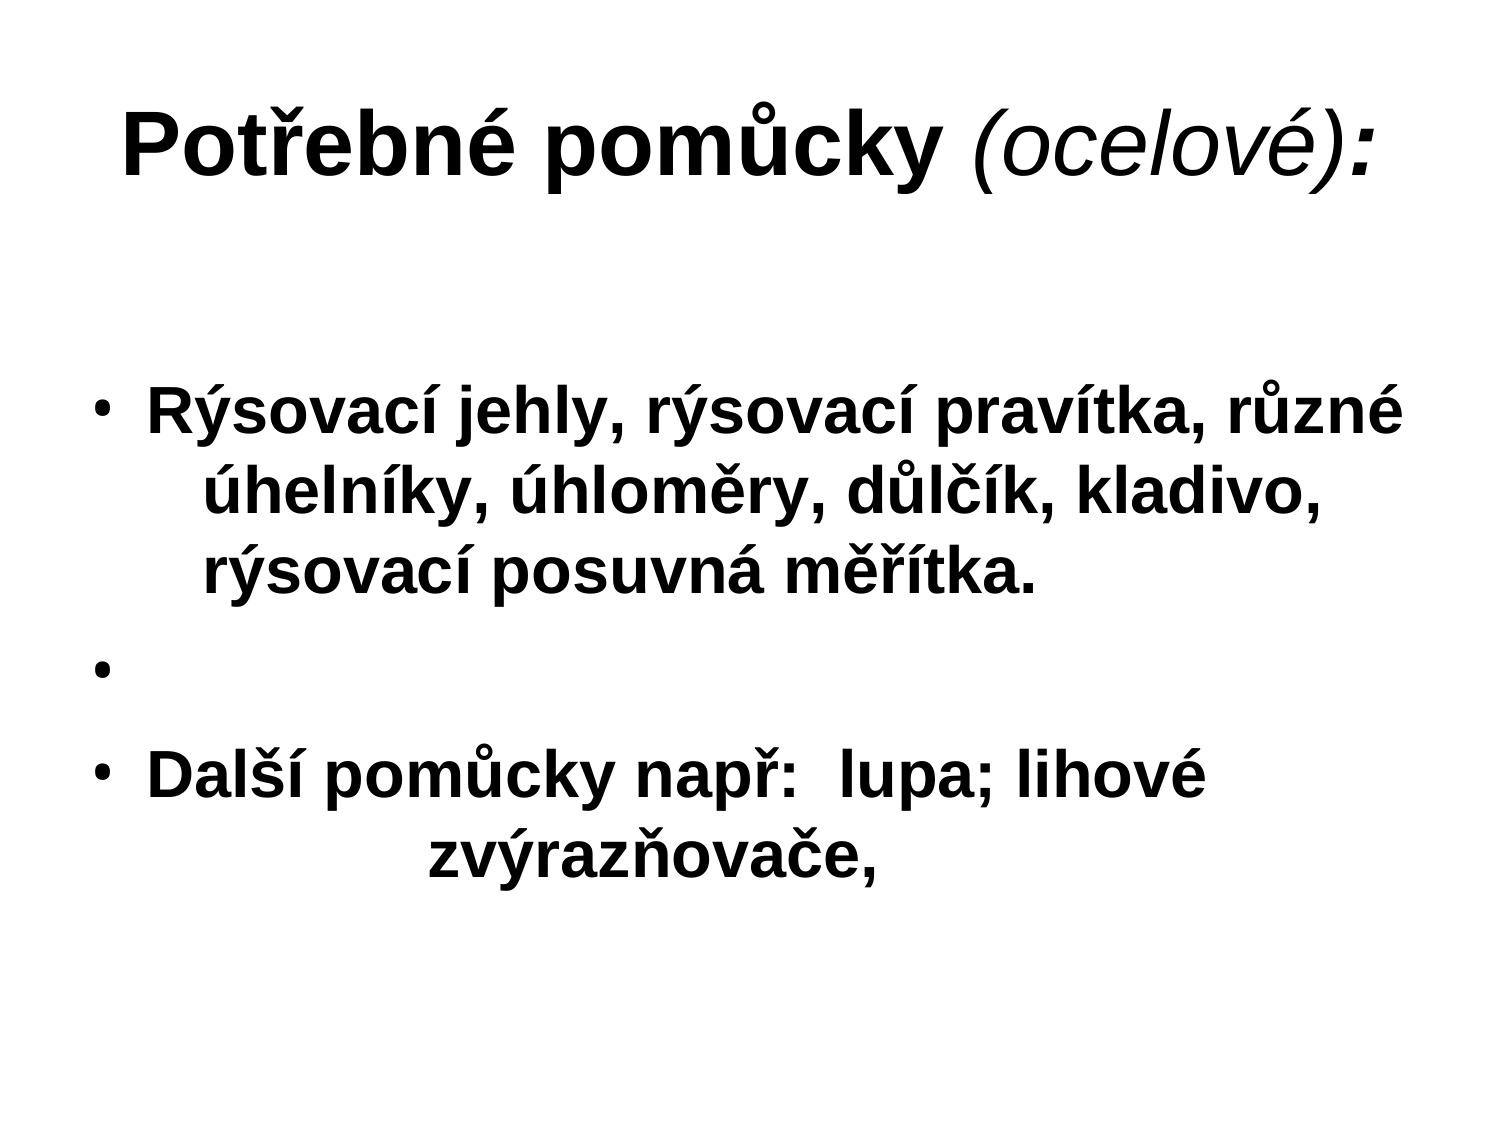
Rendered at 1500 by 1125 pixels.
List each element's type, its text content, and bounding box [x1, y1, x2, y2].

list Rýsovací jehly, rýsovací pravítka, různé úhelníky, úhloměry, důlčík, kladivo, rýsovací posuvná měřítka. Další pomůcky např: lupa; lihové zvýrazňovače, [75, 262, 1426, 1005]
title Potřebné pomůcky (ocelové): [75, 45, 1426, 233]
